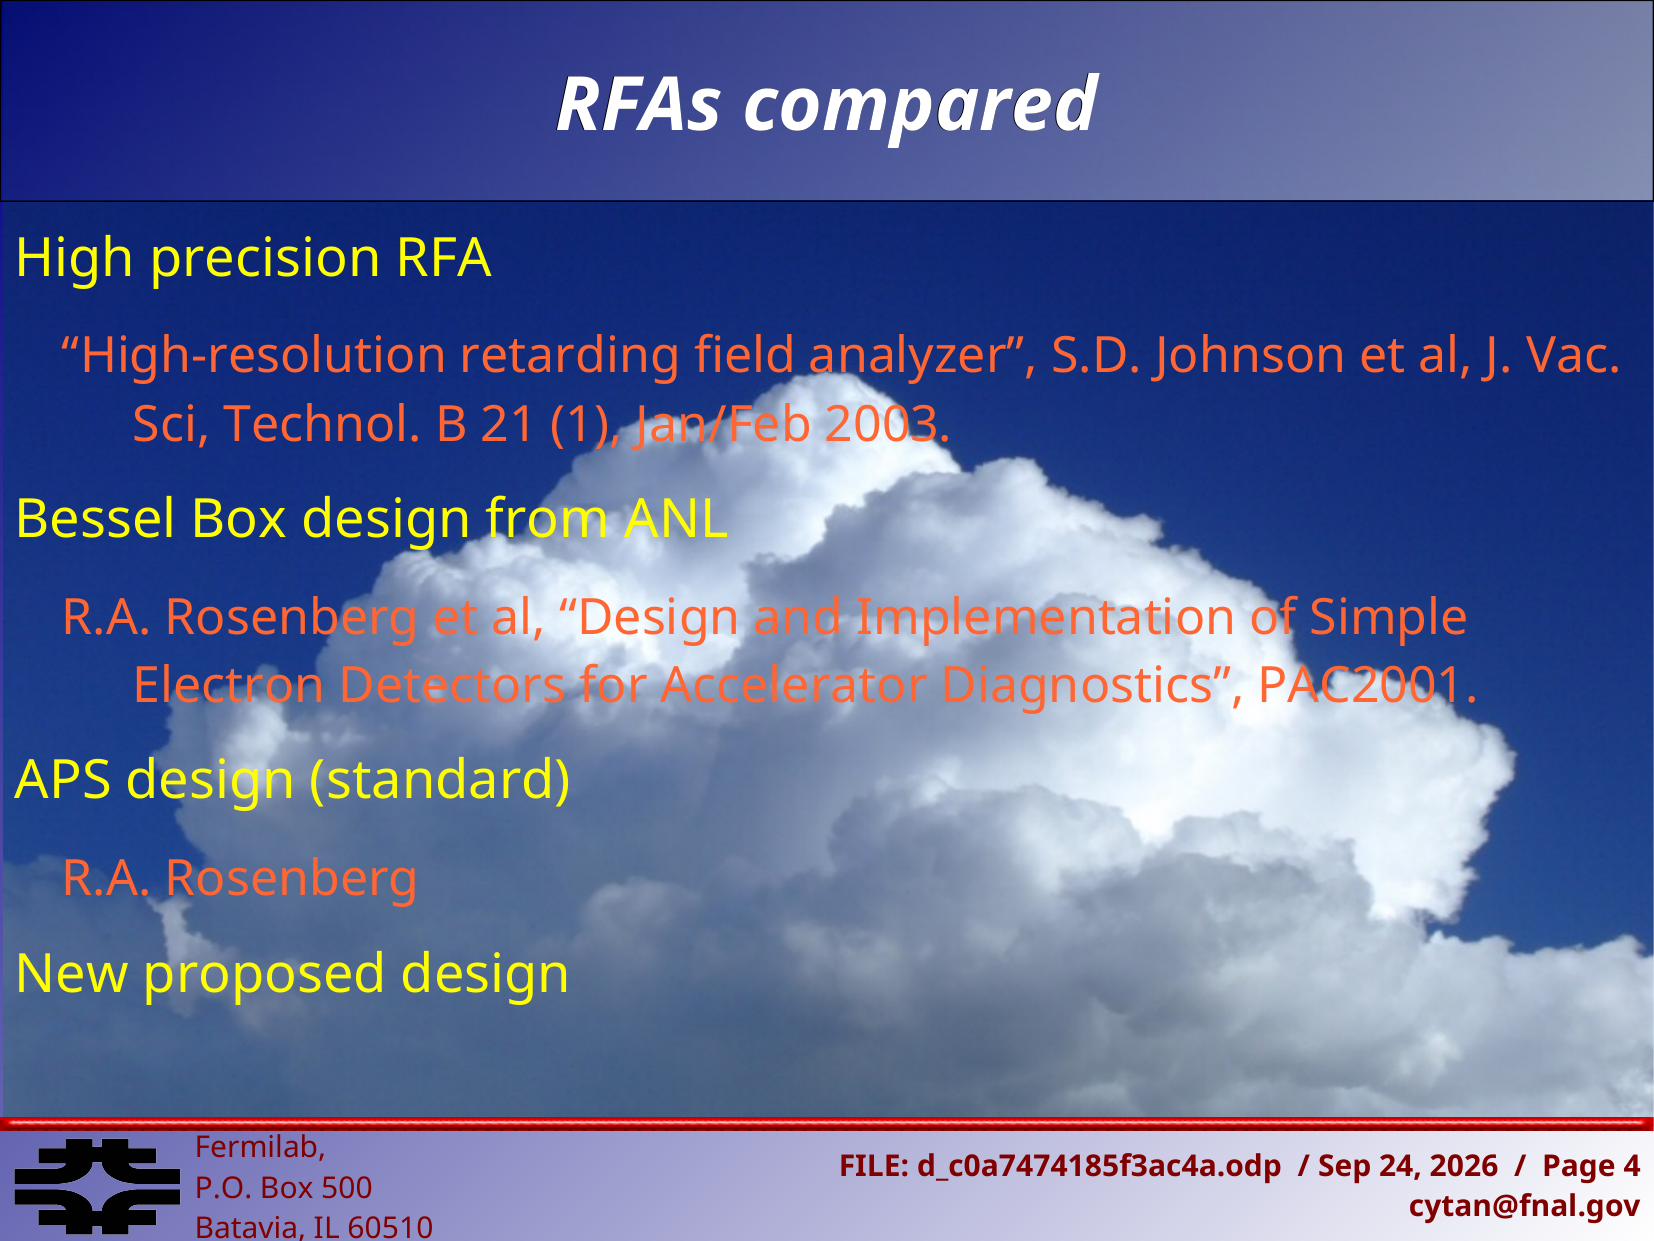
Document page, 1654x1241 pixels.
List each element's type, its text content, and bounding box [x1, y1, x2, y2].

picture [3, 1, 1653, 7]
list High precision RFA “High-resolution retarding field analyzer”, S.D. Johnson et al, J. Vac. Sci, Technol. B 21 (1), Jan/Feb 2003. Bessel Box design from ANL R.A. Rosenberg et al, “Design and Implementation of Simple Electron Detectors for Accelerator Diagnostics”, PAC2001. APS design (standard) R.A. Rosenberg New proposed design [2, 218, 1642, 1069]
picture [0, 202, 1654, 1131]
picture [10, 1137, 184, 1236]
picture [3, 197, 1653, 201]
title RFAs compared [0, 7, 1654, 197]
